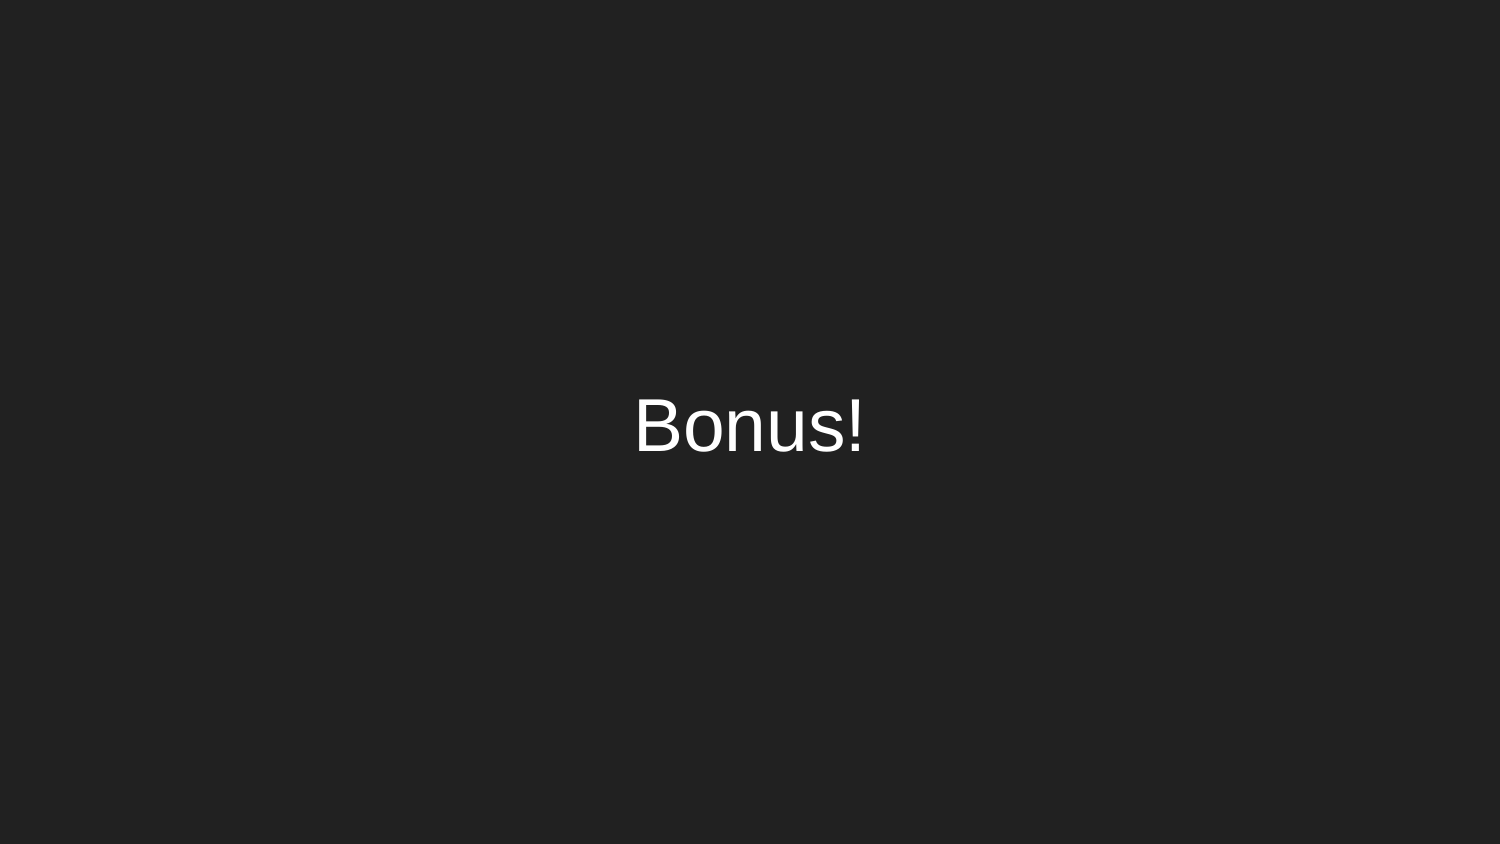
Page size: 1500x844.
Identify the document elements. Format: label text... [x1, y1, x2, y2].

title Bonus! [51, 352, 1449, 491]
